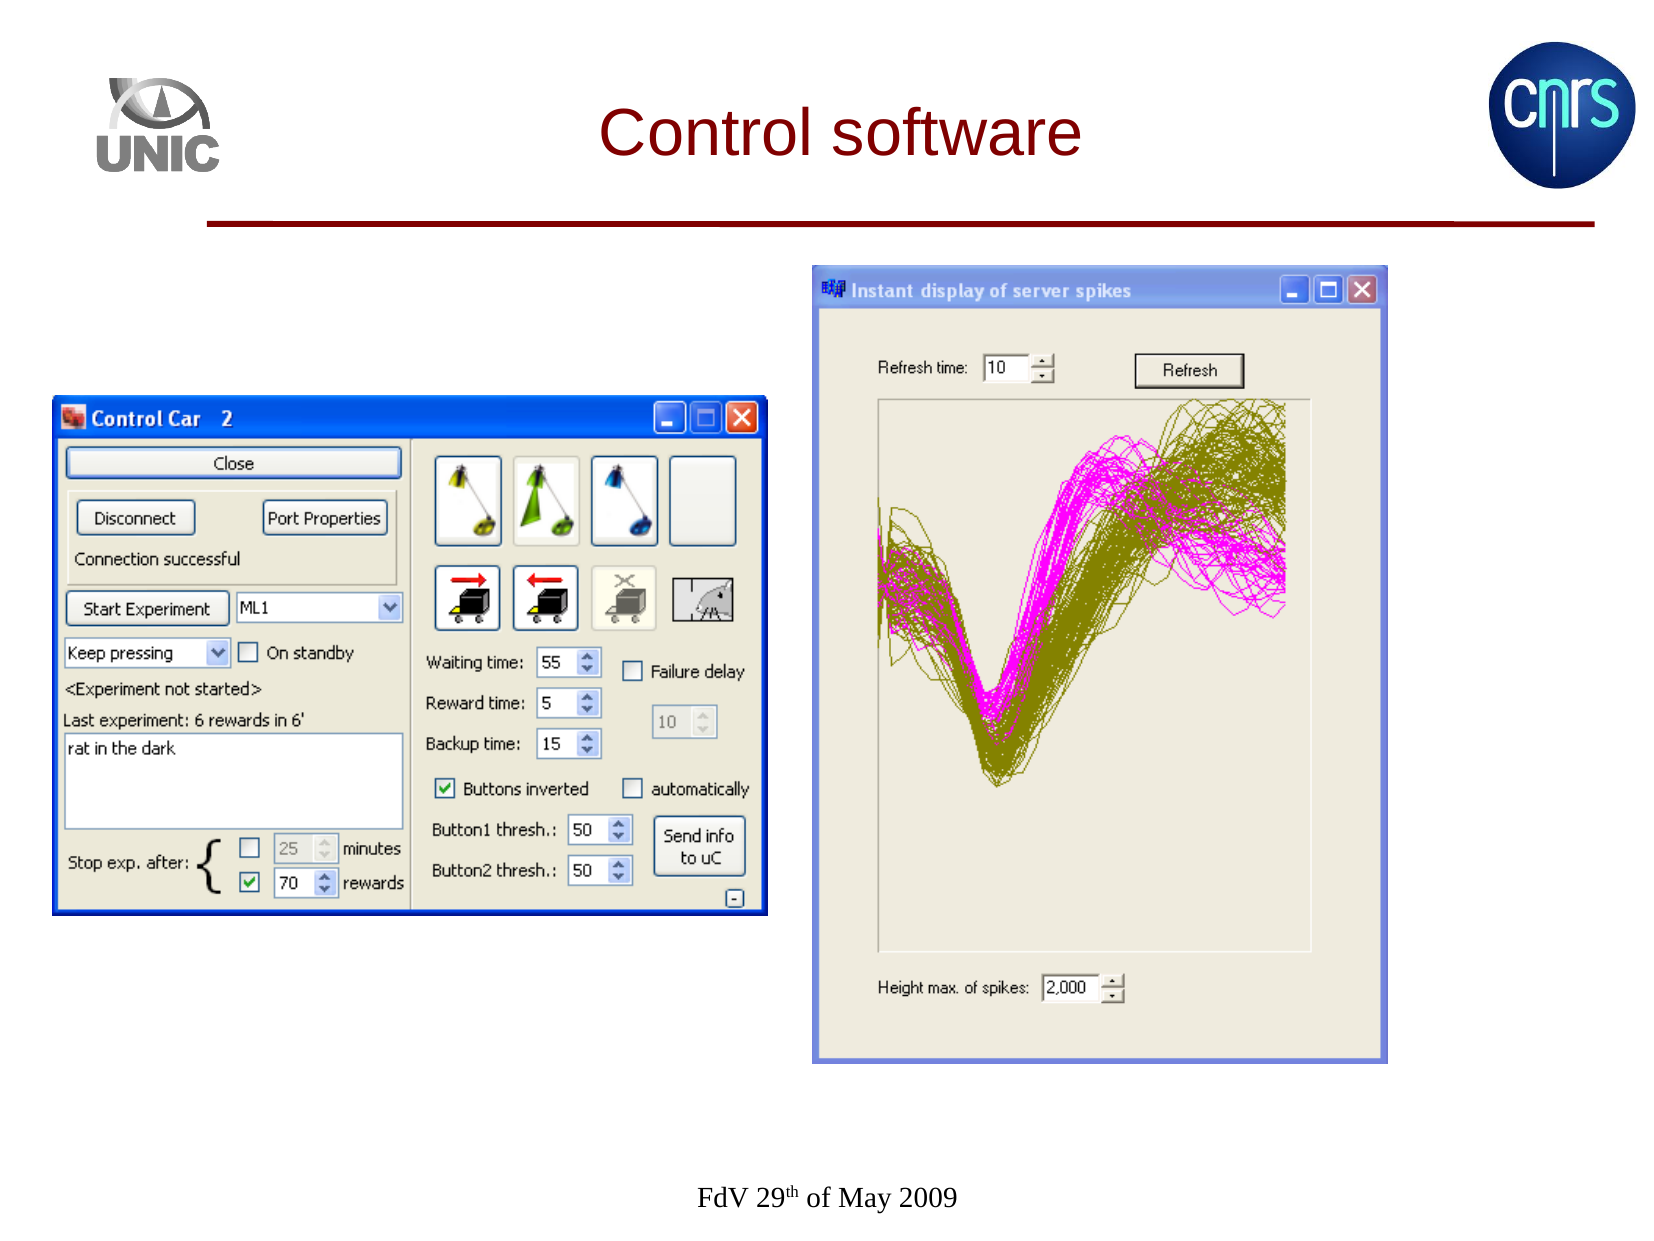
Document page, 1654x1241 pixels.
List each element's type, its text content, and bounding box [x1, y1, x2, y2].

text_box FdV 29th of May 2009 [565, 1180, 1090, 1215]
text_box Control software [206, 88, 1477, 207]
picture [812, 265, 1388, 1064]
picture [89, 65, 226, 187]
picture [52, 395, 768, 916]
picture [1488, 41, 1636, 189]
